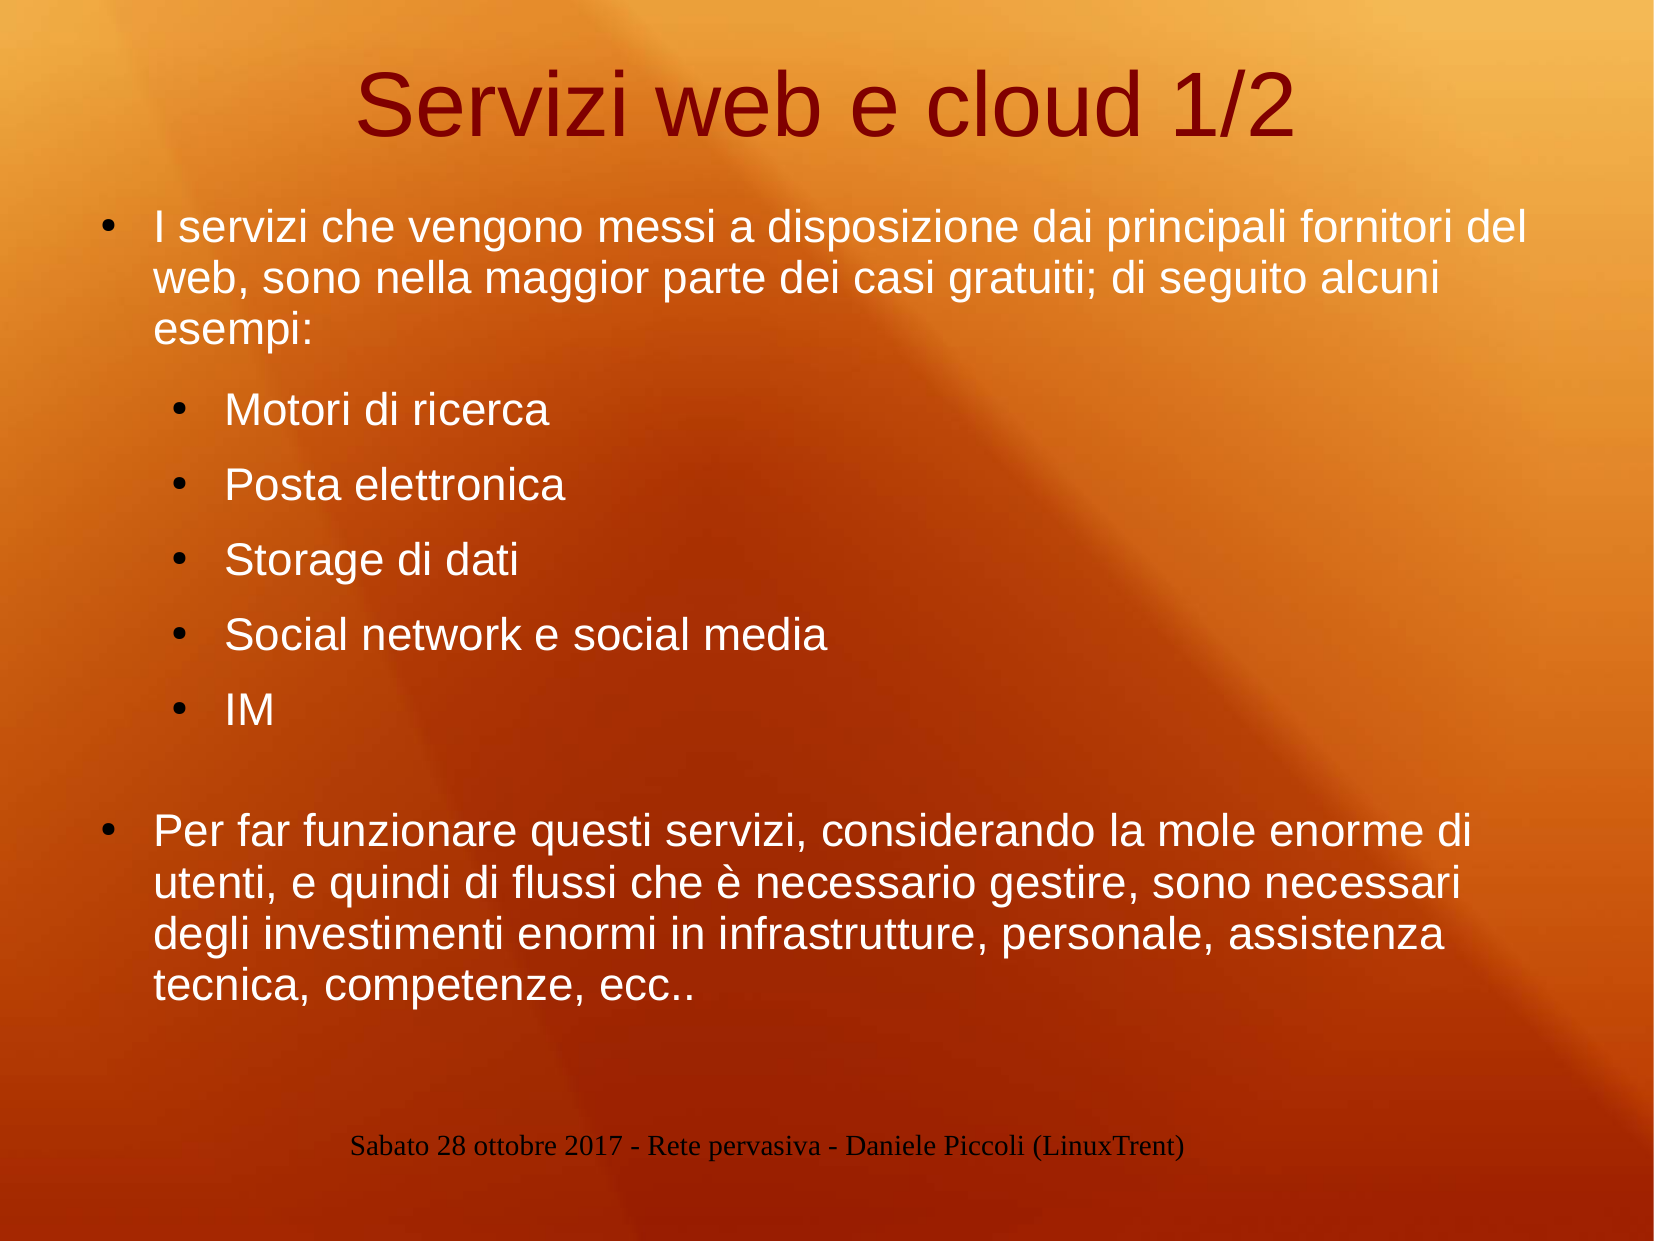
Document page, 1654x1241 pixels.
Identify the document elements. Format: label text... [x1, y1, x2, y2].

picture [0, 0, 1654, 1241]
list I servizi che vengono messi a disposizione dai principali fornitori del web, sono nella maggior parte dei casi gratuiti; di seguito alcuni esempi: Motori di ricerca Posta elettronica Storage di dati Social network e social media IM Per far funzionare questi servizi, considerando la mole enorme di utenti, e quindi di flussi che è necessario gestire, sono necessari degli investimenti enormi in infrastrutture, personale, assistenza tecnica, competenze, ecc.. [82, 200, 1571, 1052]
title Servizi web e cloud 1/2 [82, 47, 1571, 162]
